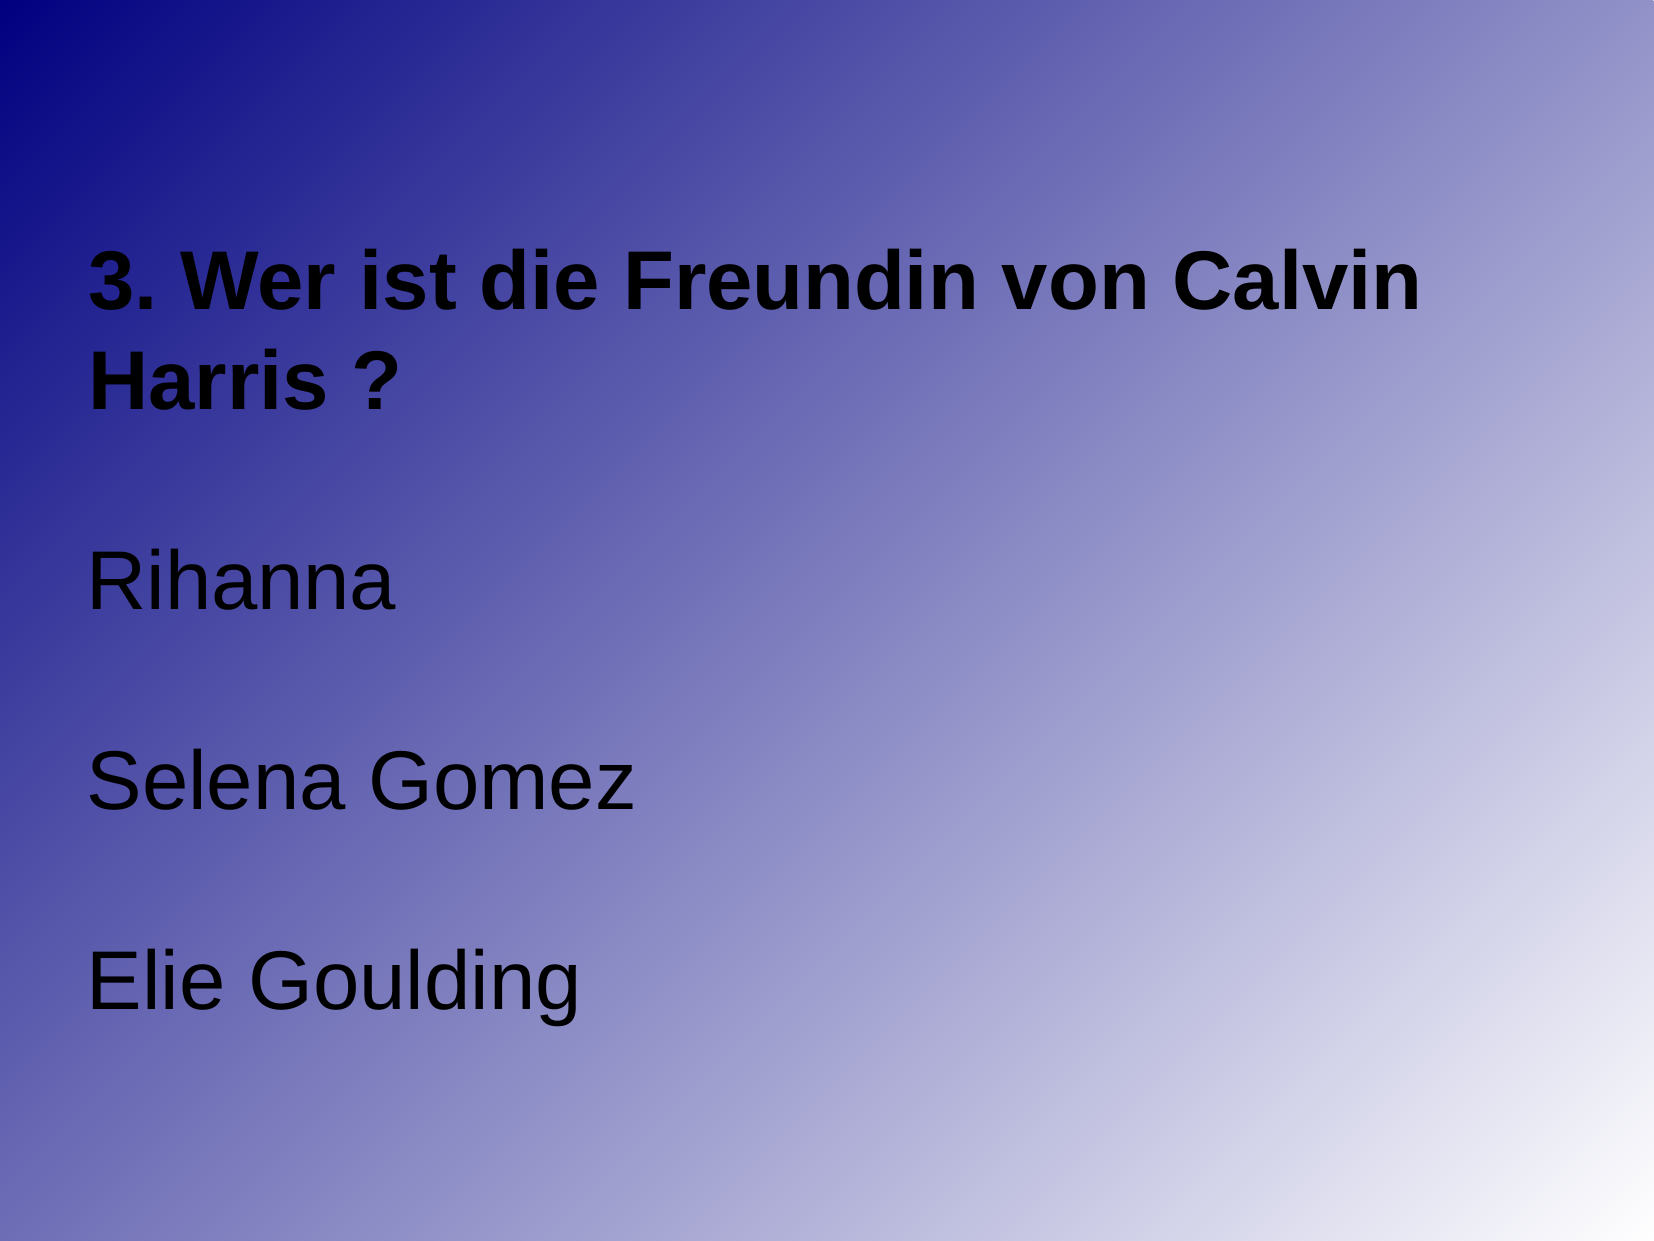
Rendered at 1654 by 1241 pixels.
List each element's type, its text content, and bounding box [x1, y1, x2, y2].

text_box 3. Wer ist die Freundin von Calvin Harris ? Rihanna Selena Gomez Elie Goulding [72, 219, 1653, 1034]
